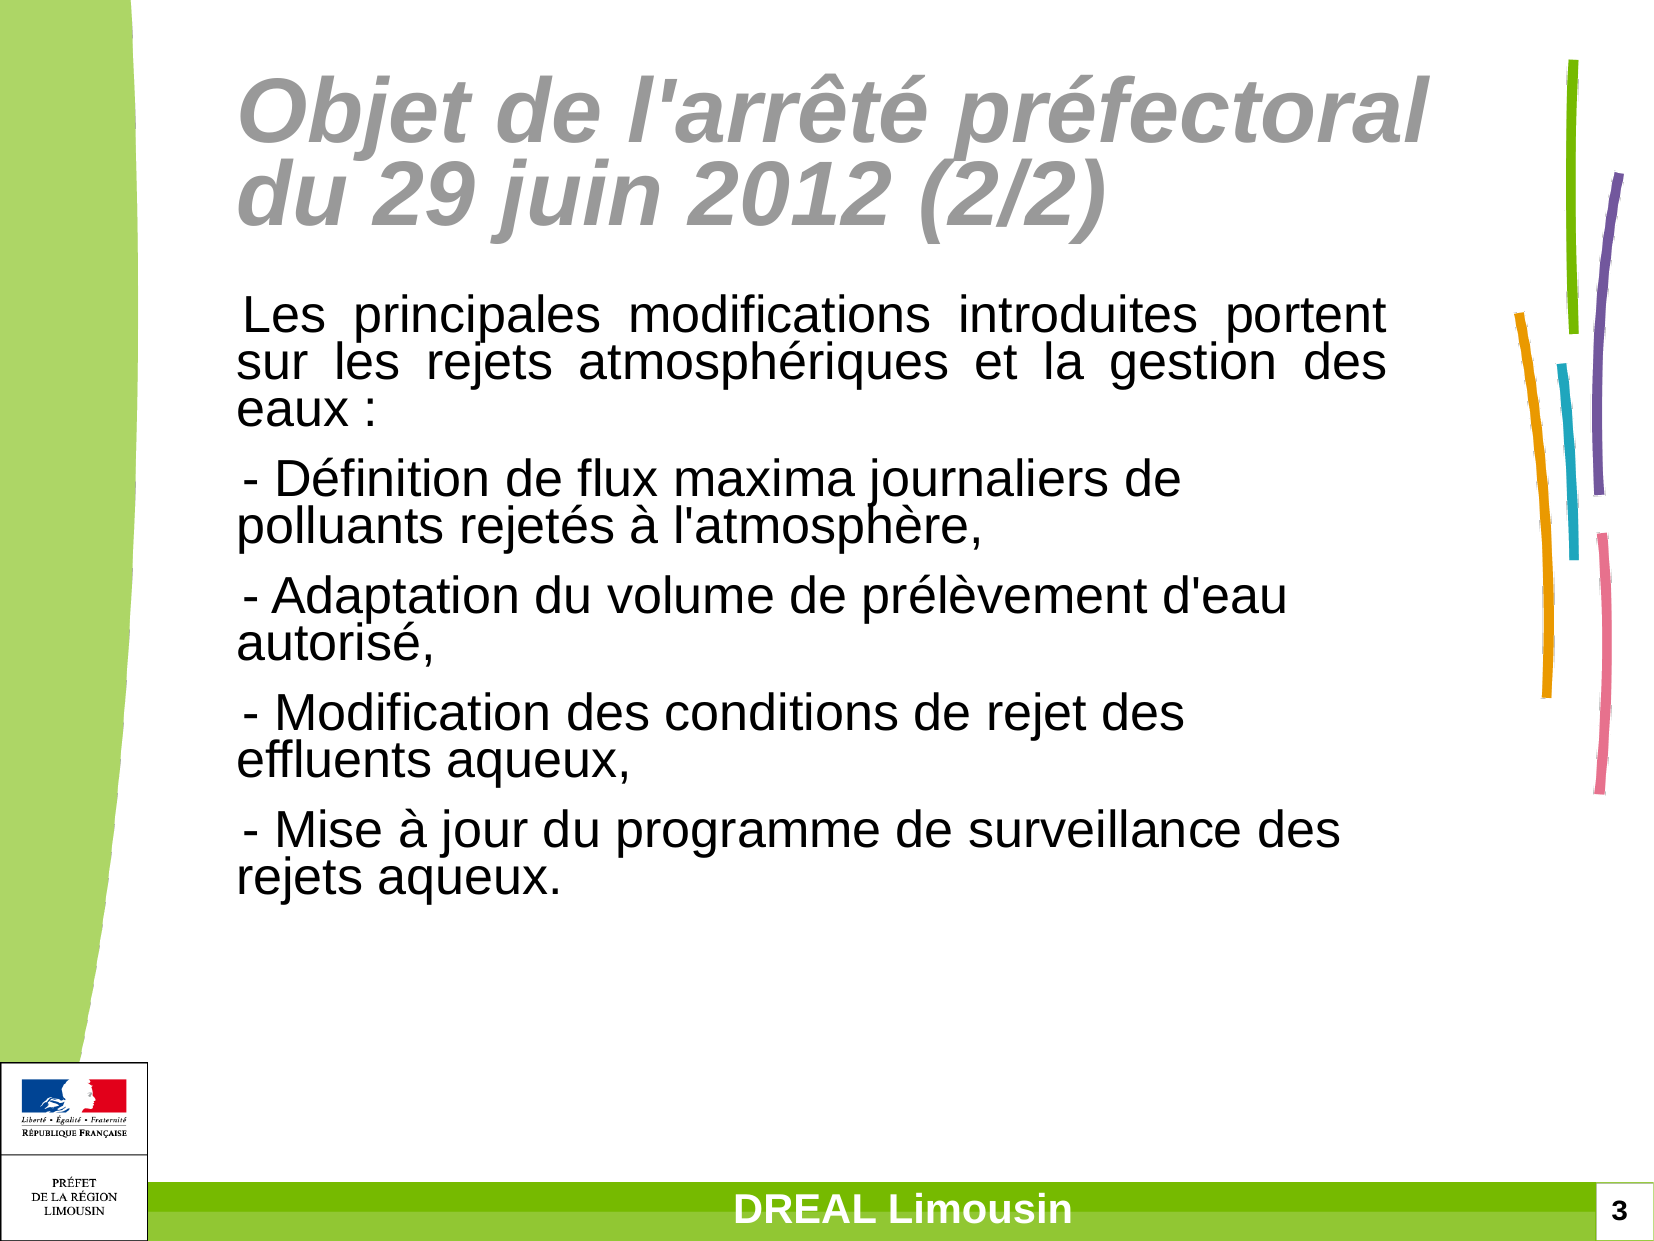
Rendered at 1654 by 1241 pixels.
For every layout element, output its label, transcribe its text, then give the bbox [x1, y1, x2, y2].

picture [0, 0, 1654, 1241]
list Les principales modifications introduites portent sur les rejets atmosphériques et la gestion des eaux : - Définition de flux maxima journaliers de polluants rejetés à l'atmosphère, - Adaptation du volume de prélèvement d'eau autorisé, - Modification des conditions de rejet des effluents aqueux, - Mise à jour du programme de surveillance des rejets aqueux. [236, 295, 1388, 1104]
title Objet de l'arrêté préfectoral du 29 juin 2012 (2/2) [236, 59, 1443, 260]
